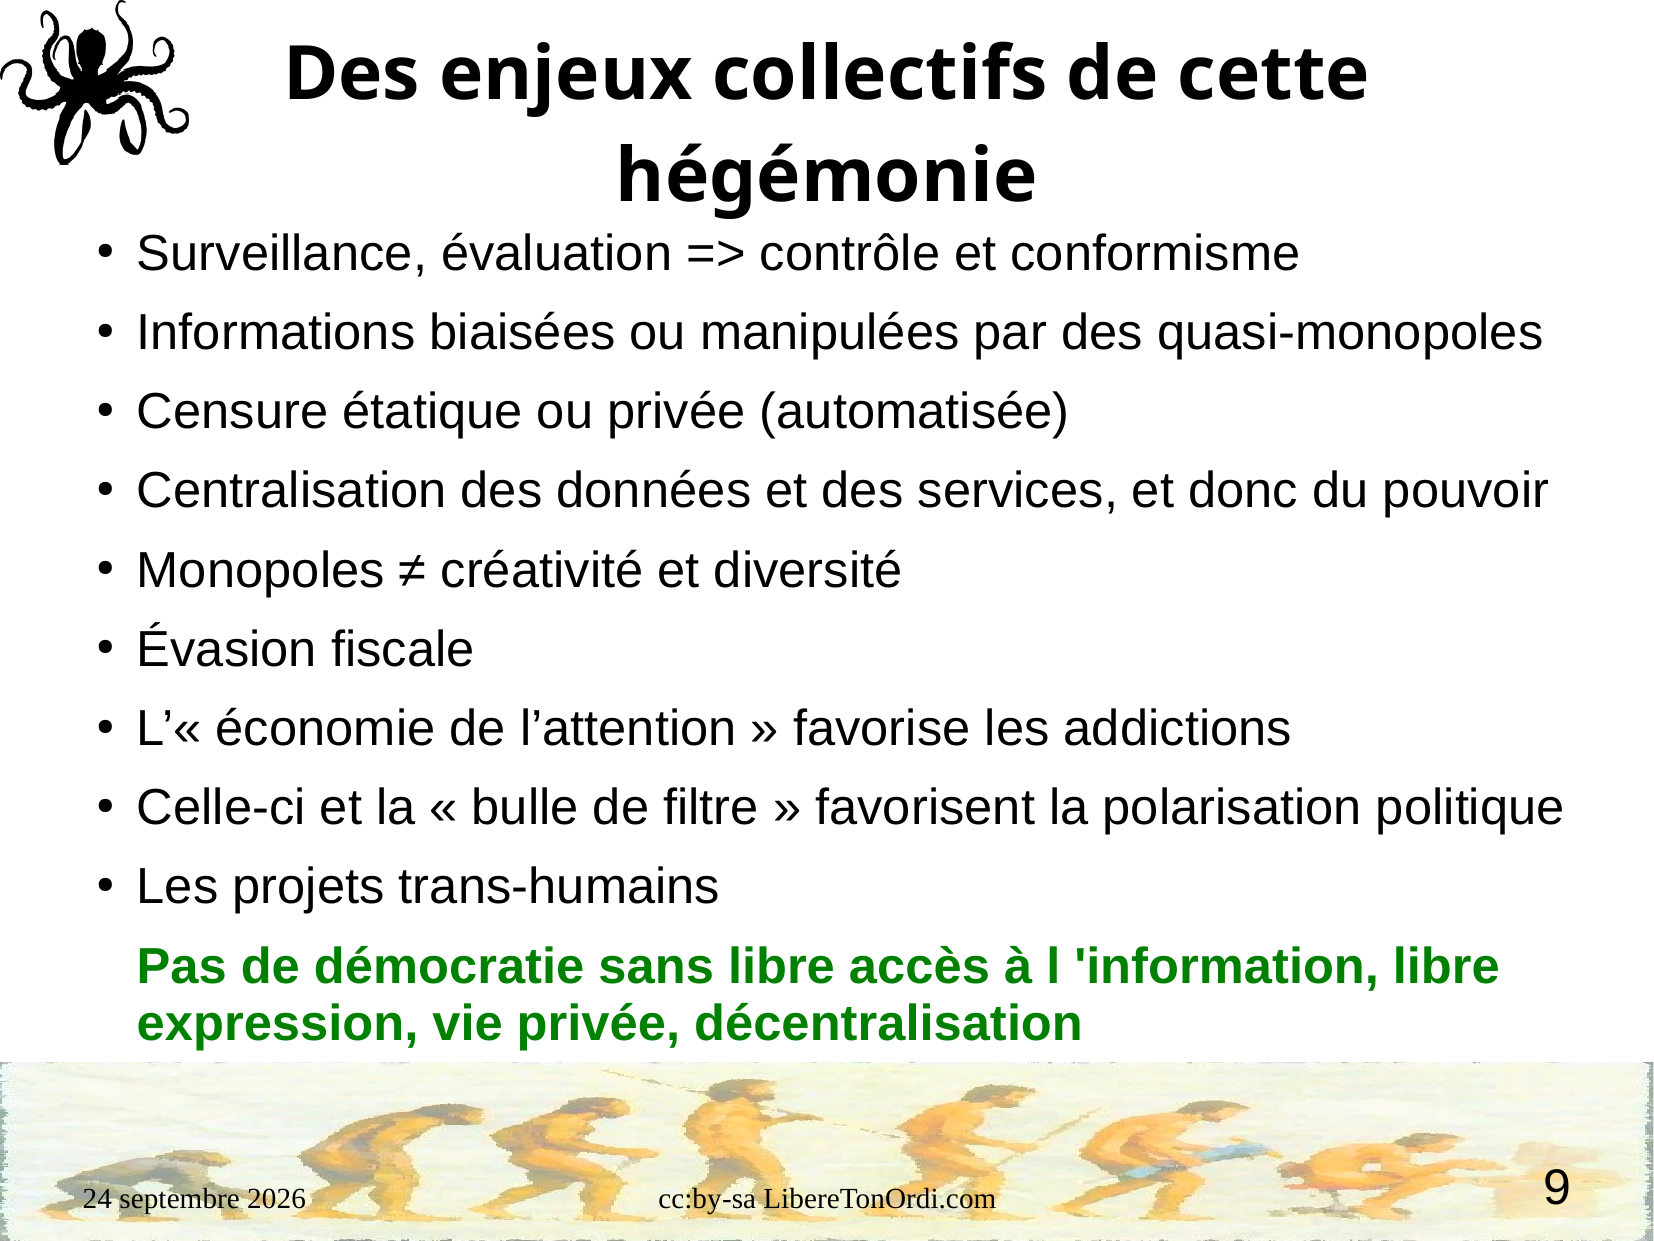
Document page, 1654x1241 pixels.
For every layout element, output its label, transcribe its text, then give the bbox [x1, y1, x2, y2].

title Des enjeux collectifs de cette hégémonie [82, 47, 1571, 196]
list Surveillance, évaluation => contrôle et conformisme Informations biaisées ou manipulées par des quasi-monopoles Censure étatique ou privée (automatisée) Centralisation des données et des services, et donc du pouvoir Monopoles ≠ créativité et diversité Évasion fiscale L’« économie de l’attention » favorise les addictions Celle-ci et la « bulle de filtre » favorisent la polarisation politique Les projets trans-humains Pas de démocratie sans libre accès à l 'information, libre expression, vie privée, décentralisation [82, 224, 1571, 1063]
picture [0, 0, 189, 165]
picture [0, 1062, 1654, 1241]
